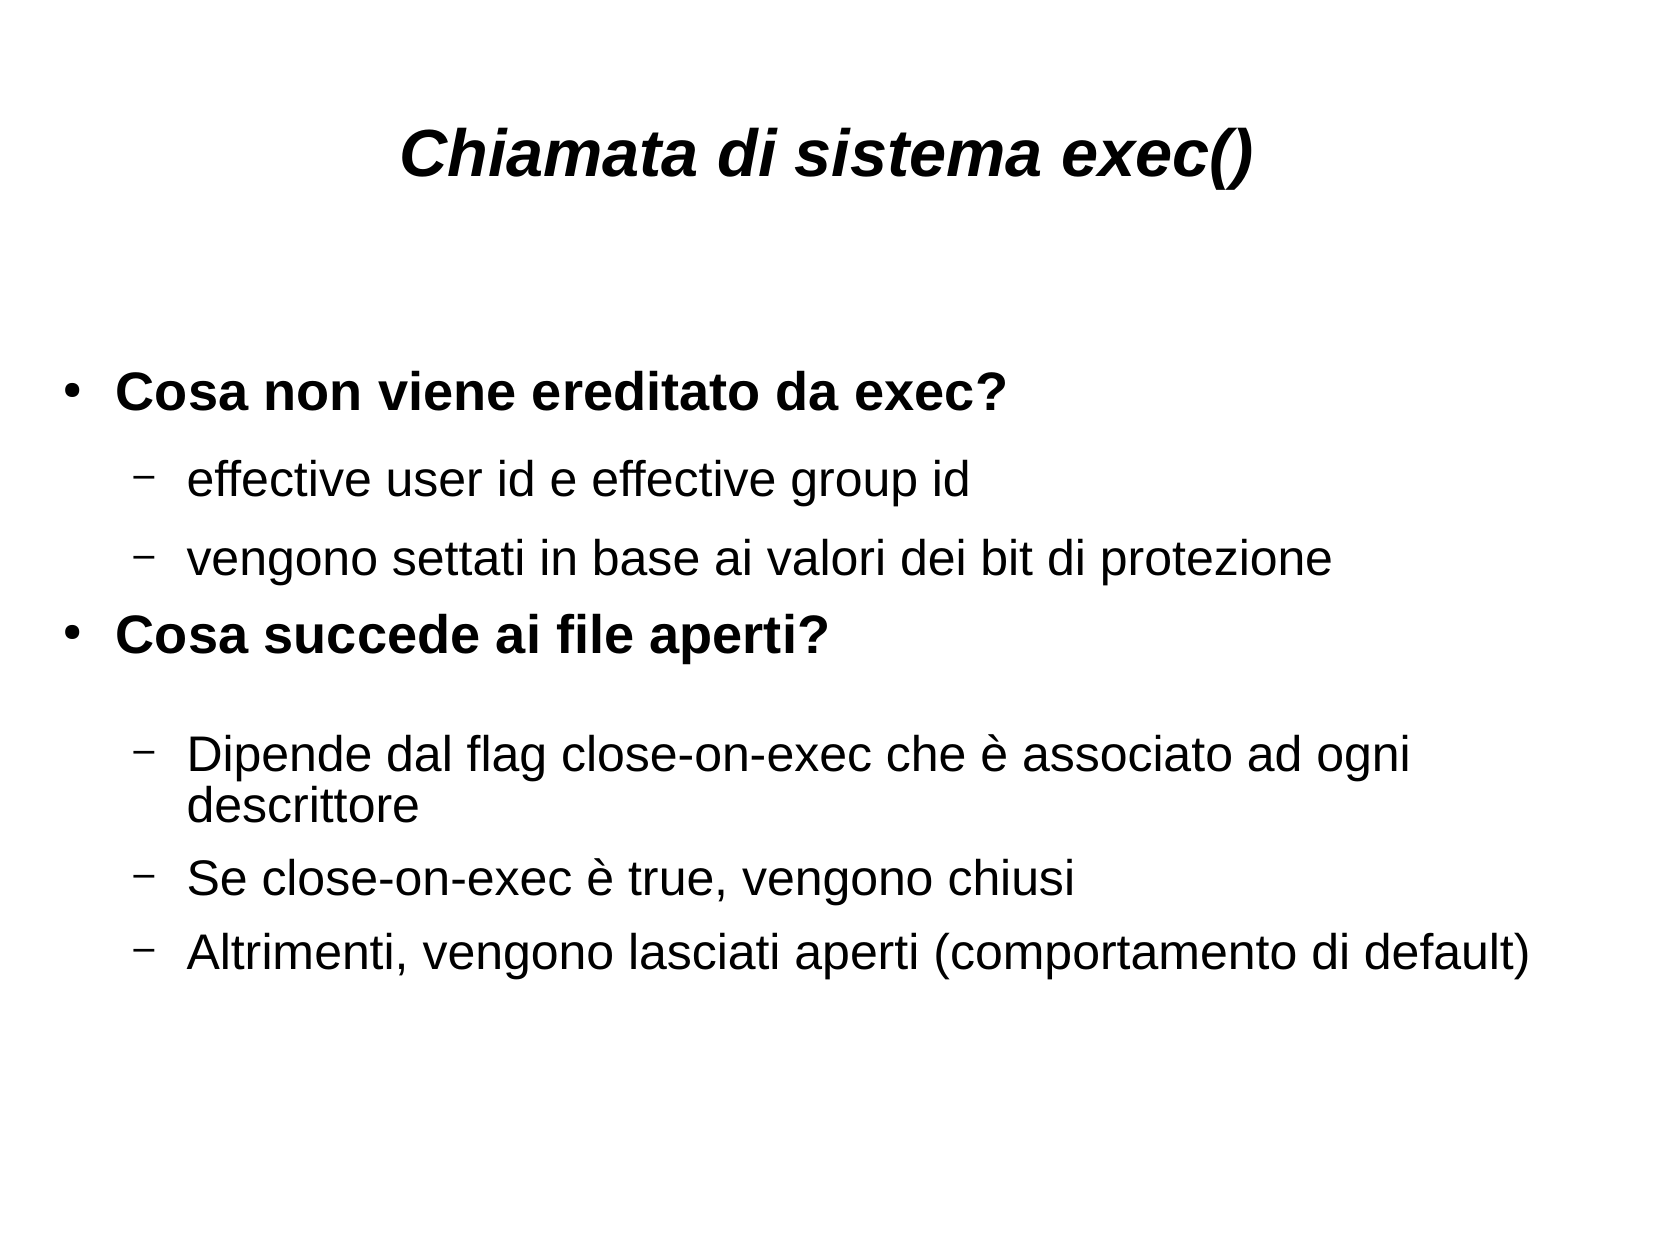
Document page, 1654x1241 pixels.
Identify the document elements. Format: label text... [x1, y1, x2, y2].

title Chiamata di sistema exec() [82, 49, 1571, 257]
list Cosa non viene ereditato da exec? effective user id e effective group id vengono settati in base ai valori dei bit di protezione Cosa succede ai file aperti? Dipende dal flag close-on-exec che è associato ad ogni descrittore Se close-on-exec è true, vengono chiusi Altrimenti, vengono lasciati aperti (comportamento di default) [45, 361, 1621, 1046]
